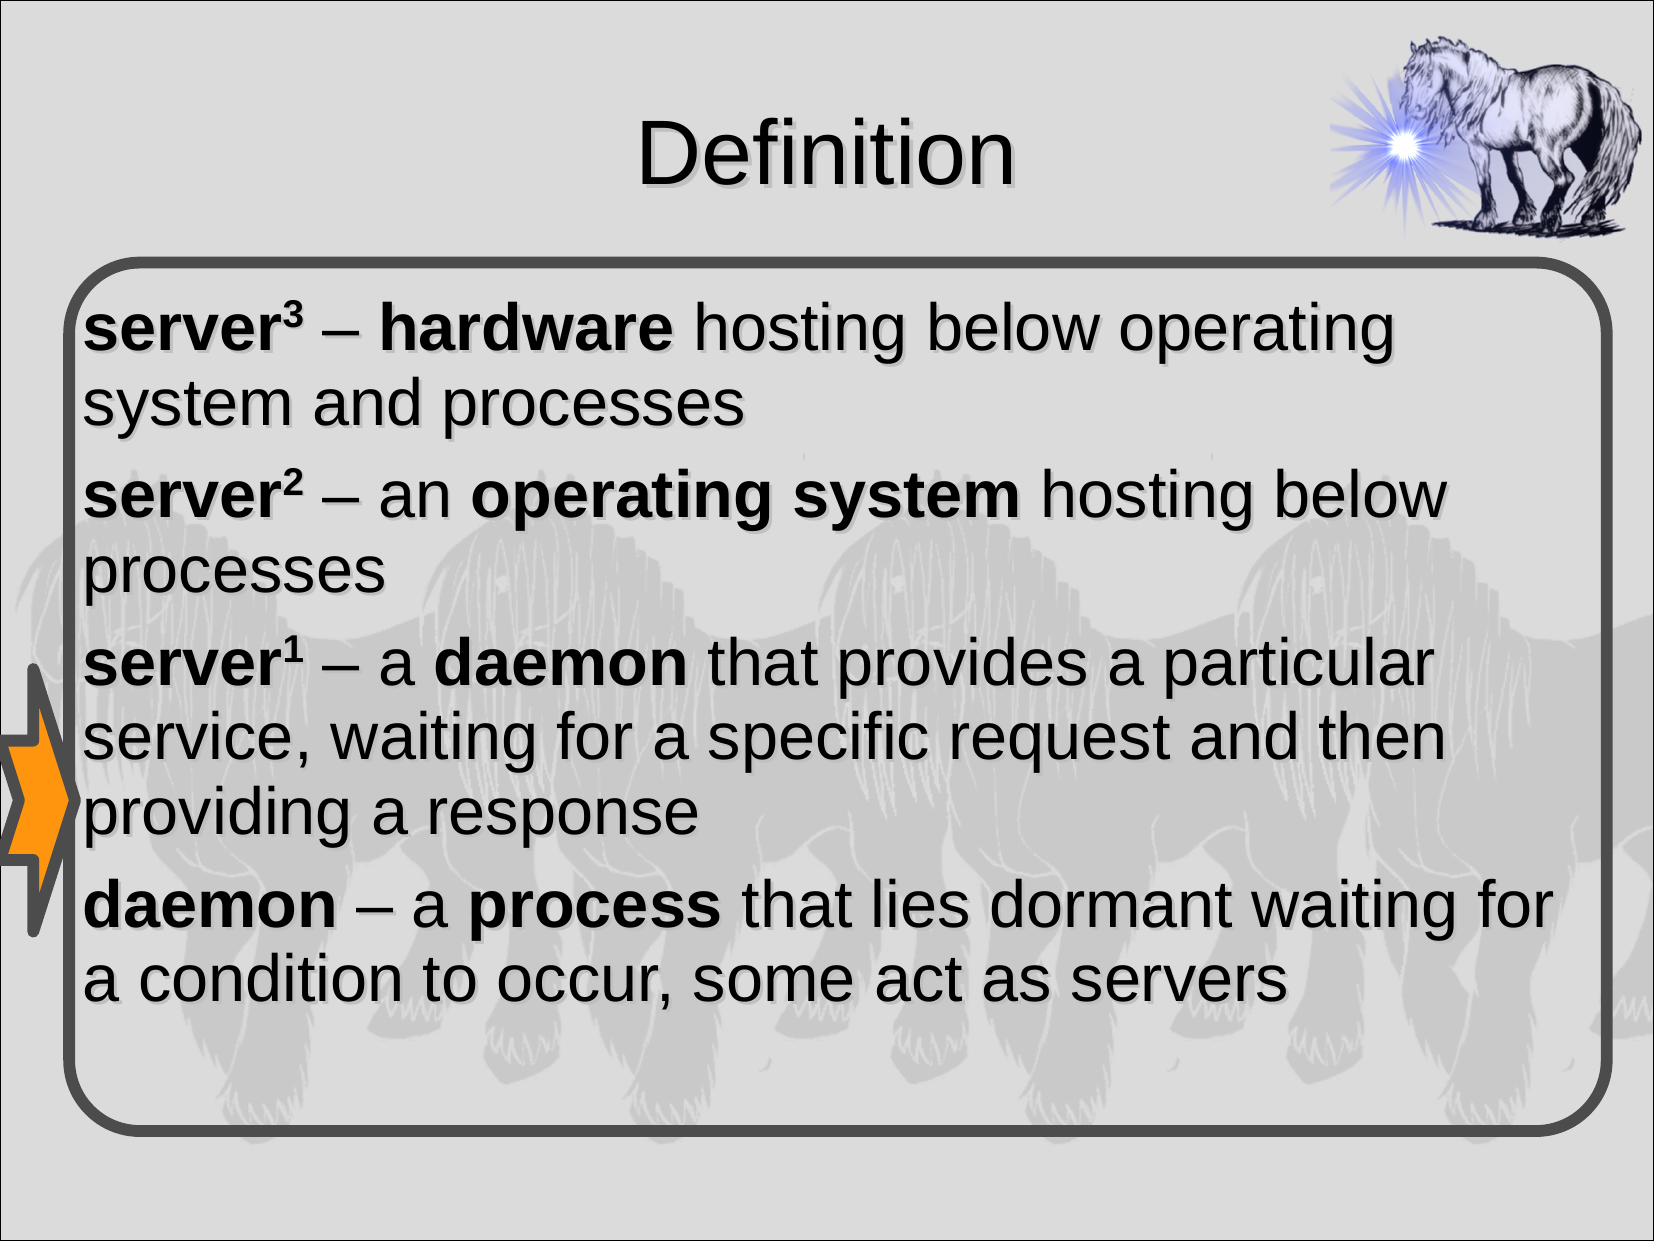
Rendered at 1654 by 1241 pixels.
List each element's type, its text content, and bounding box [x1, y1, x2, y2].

text_box [0, 669, 76, 932]
list server3 – hardware hosting below operating system and processes server2 – an operating system hosting below processes server1 – a daemon that provides a particular service, waiting for a specific request and then providing a response daemon – a process that lies dormant waiting for a condition to occur, some act as servers [82, 290, 1571, 1109]
picture [1330, 8, 1645, 245]
title Definition [82, 49, 1571, 257]
